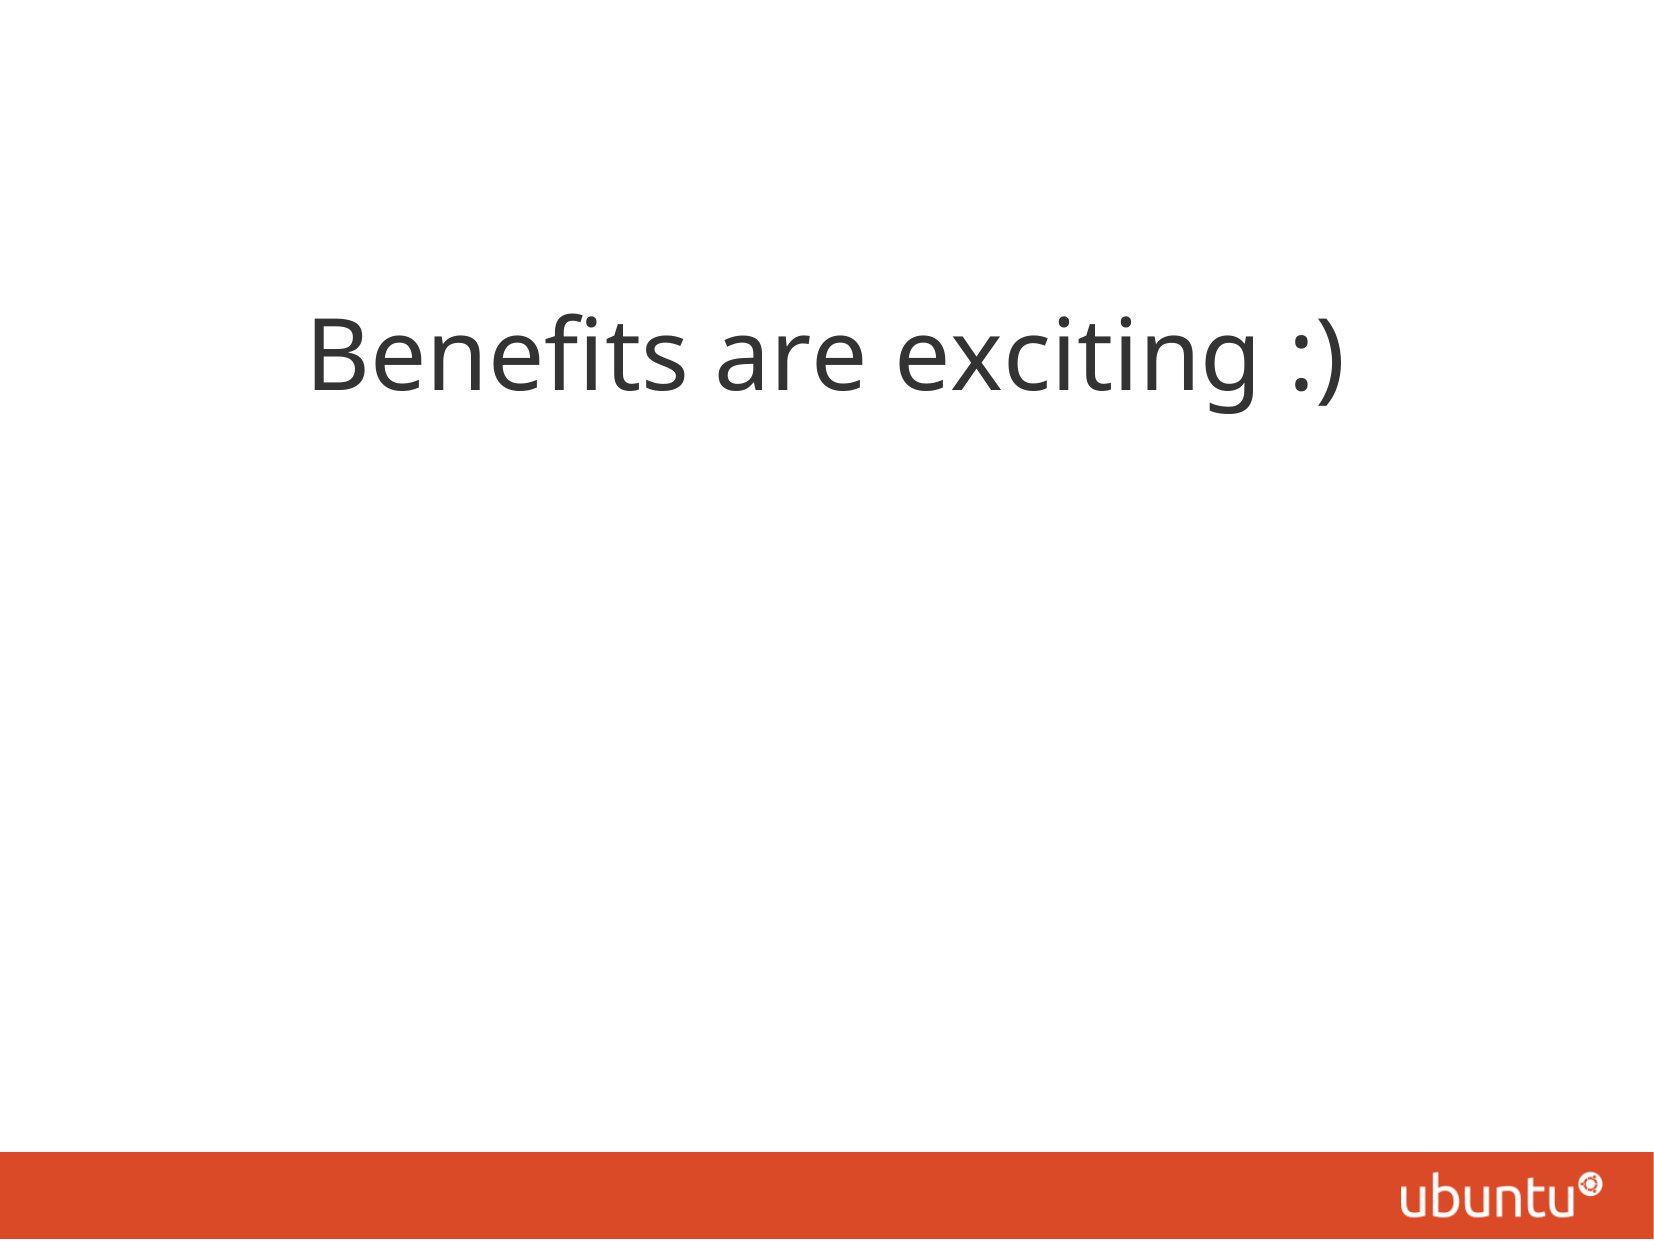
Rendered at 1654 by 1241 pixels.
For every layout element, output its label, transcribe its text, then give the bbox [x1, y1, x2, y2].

title Benefits are exciting :) [56, 121, 1596, 596]
picture [0, 1152, 1654, 1239]
